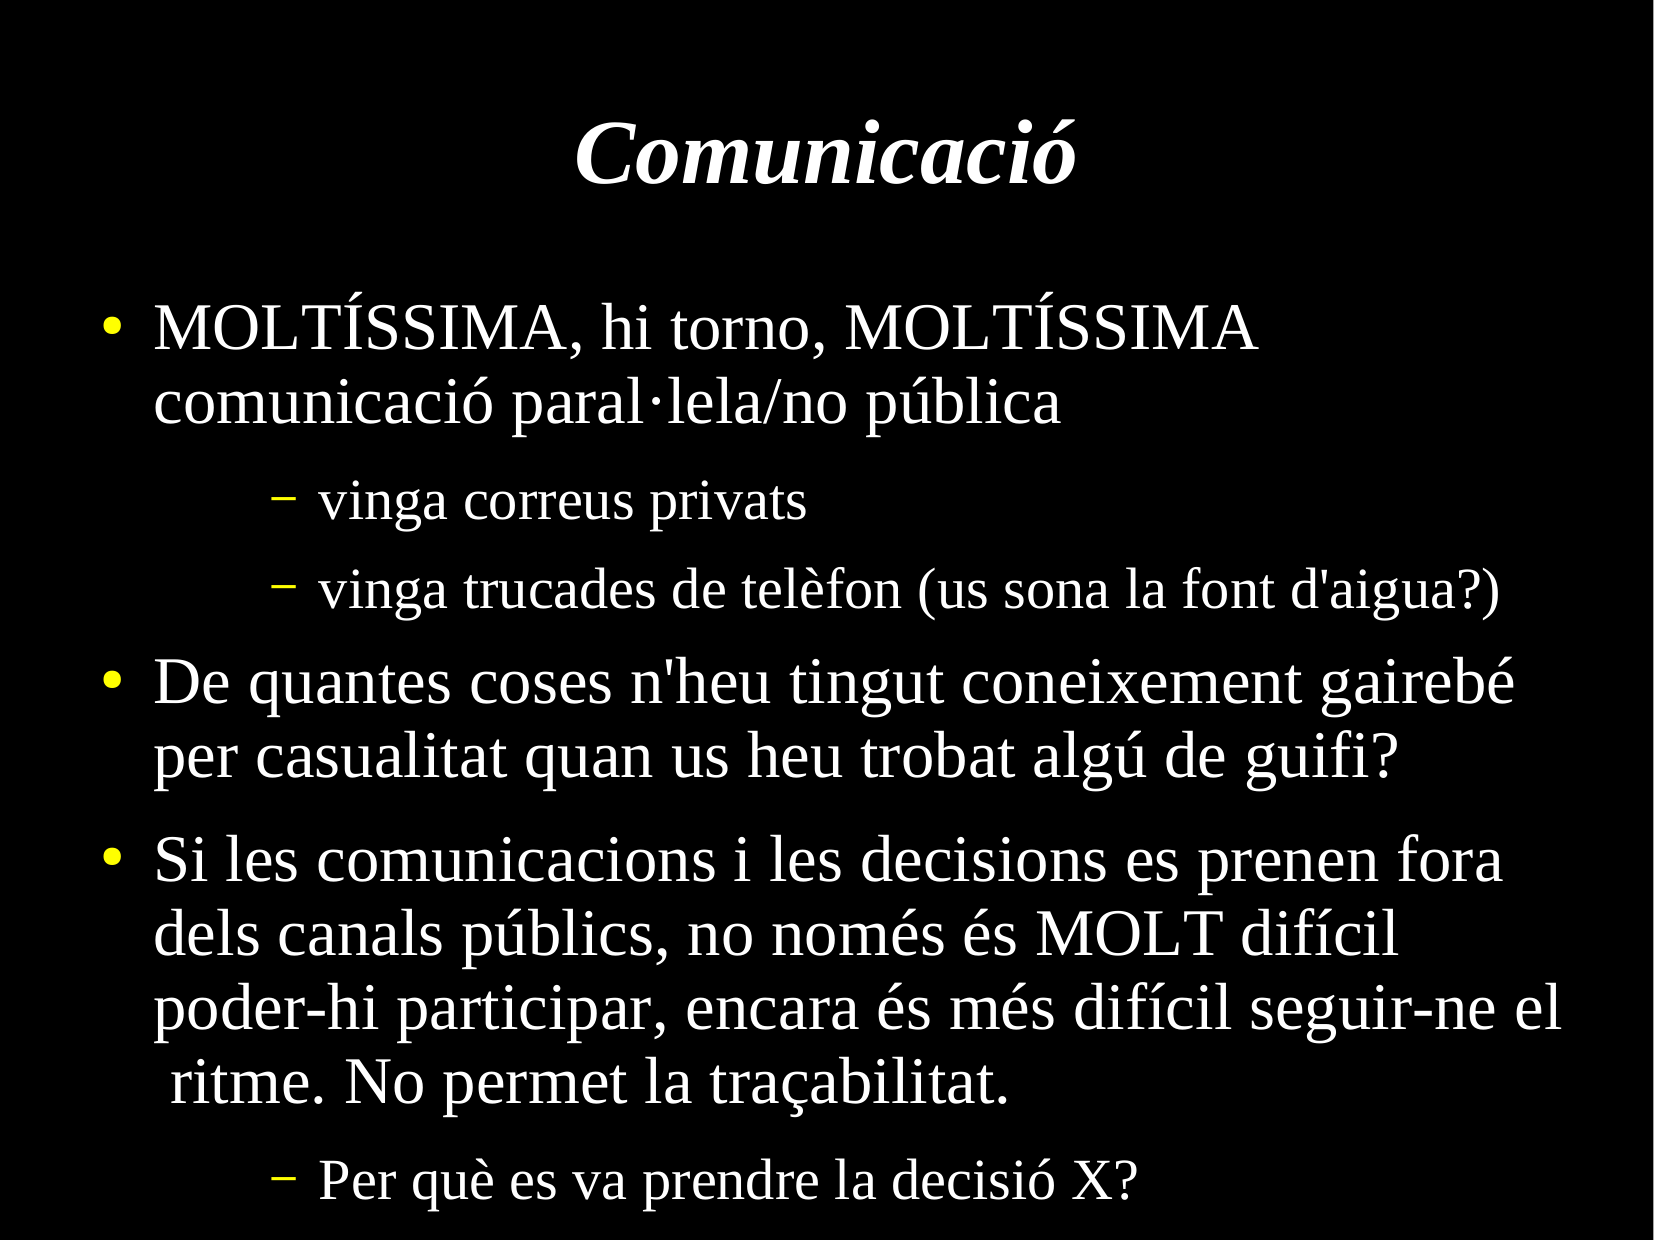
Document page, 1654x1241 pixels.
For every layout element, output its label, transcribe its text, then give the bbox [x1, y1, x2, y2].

list MOLTÍSSIMA, hi torno, MOLTÍSSIMA comunicació paral·lela/no pública vinga correus privats vinga trucades de telèfon (us sona la font d'aigua?) De quantes coses n'heu tingut coneixement gairebé per casualitat quan us heu trobat algú de guifi? Si les comunicacions i les decisions es prenen fora dels canals públics, no només és MOLT difícil poder-hi participar, encara és més difícil seguir-ne el ritme. No permet la traçabilitat. Per què es va prendre la decisió X? [82, 290, 1571, 1213]
title Comunicació [82, 56, 1571, 250]
